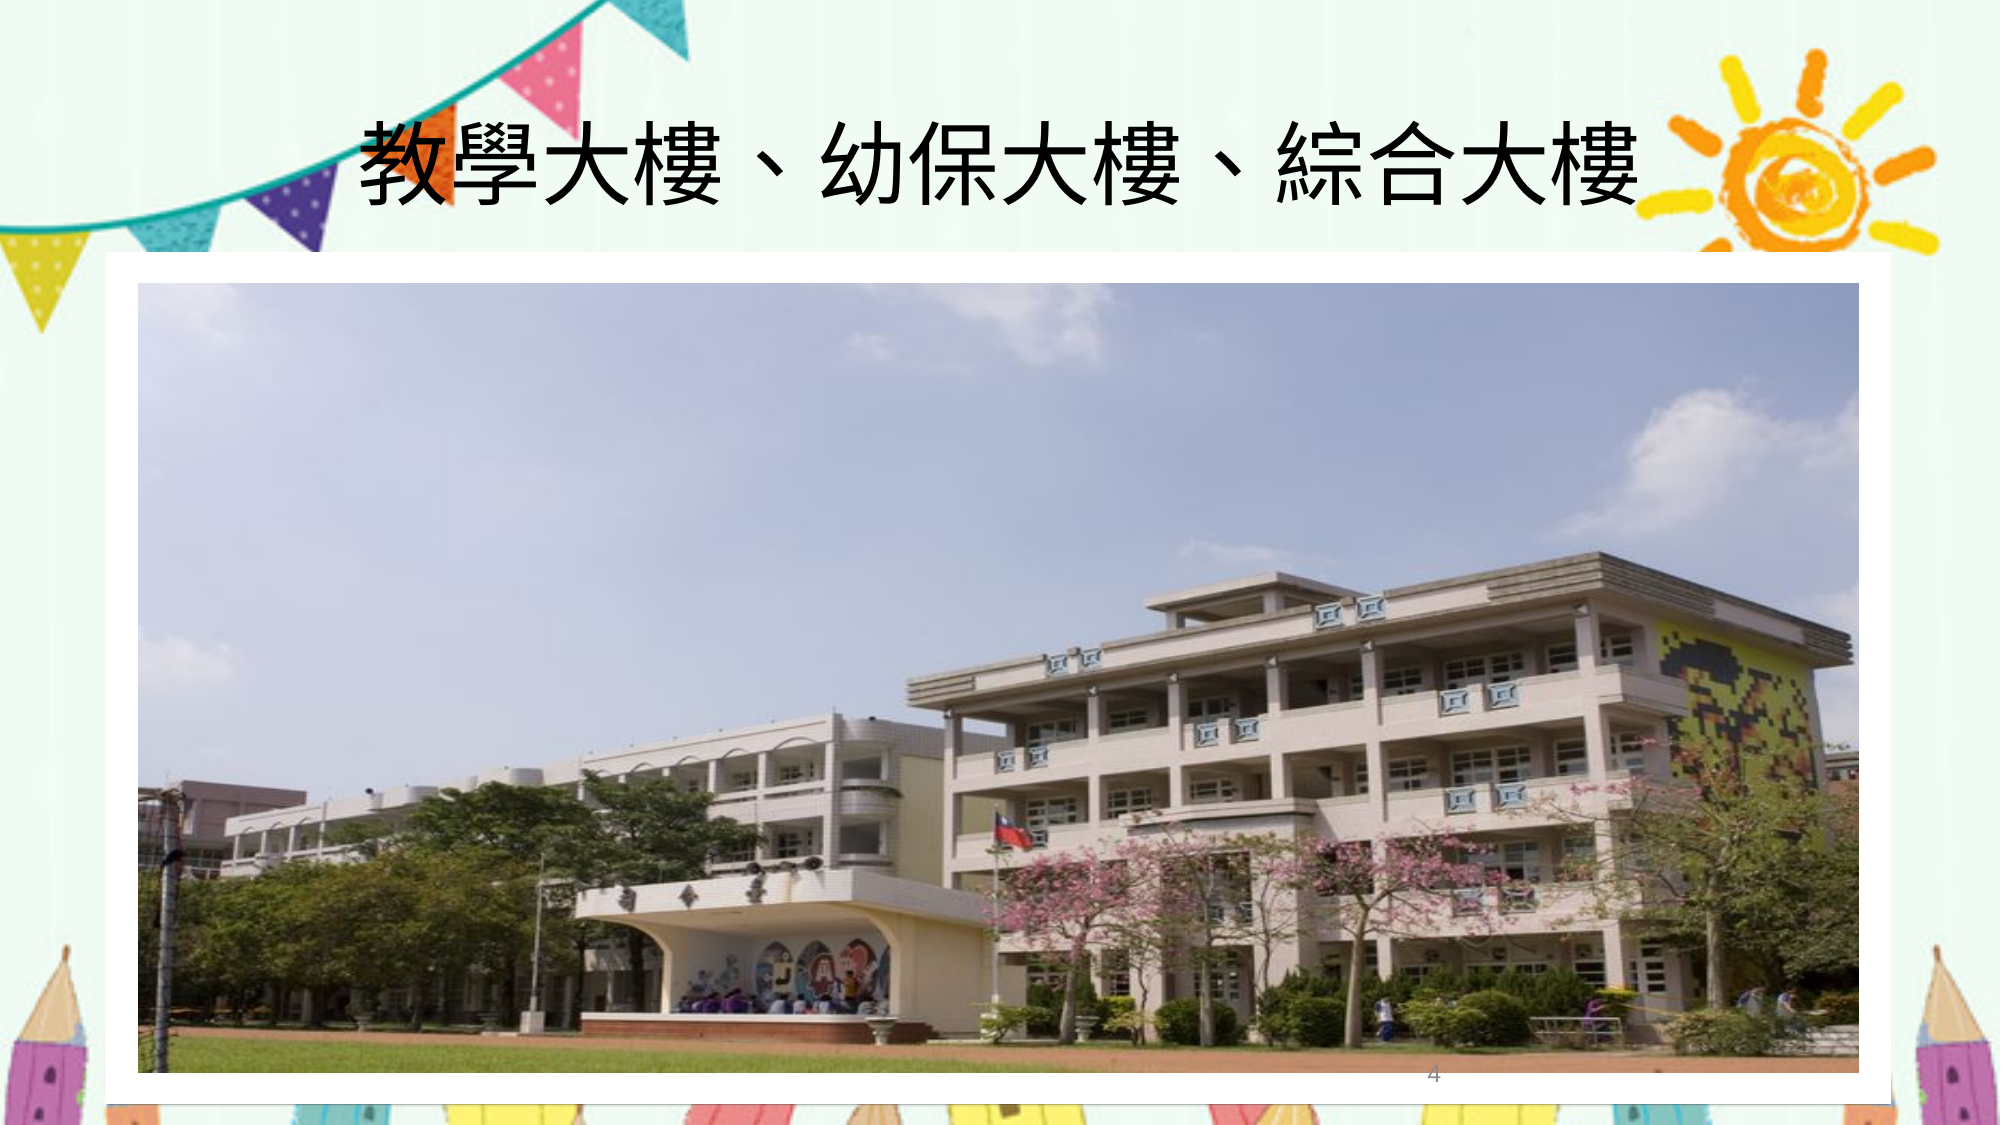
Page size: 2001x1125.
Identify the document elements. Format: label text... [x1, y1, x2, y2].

title 教學大樓、幼保大樓、綜合大樓 [137, 59, 1863, 278]
text_box 4 [1412, 1042, 1863, 1103]
picture [0, 0, 2000, 1125]
